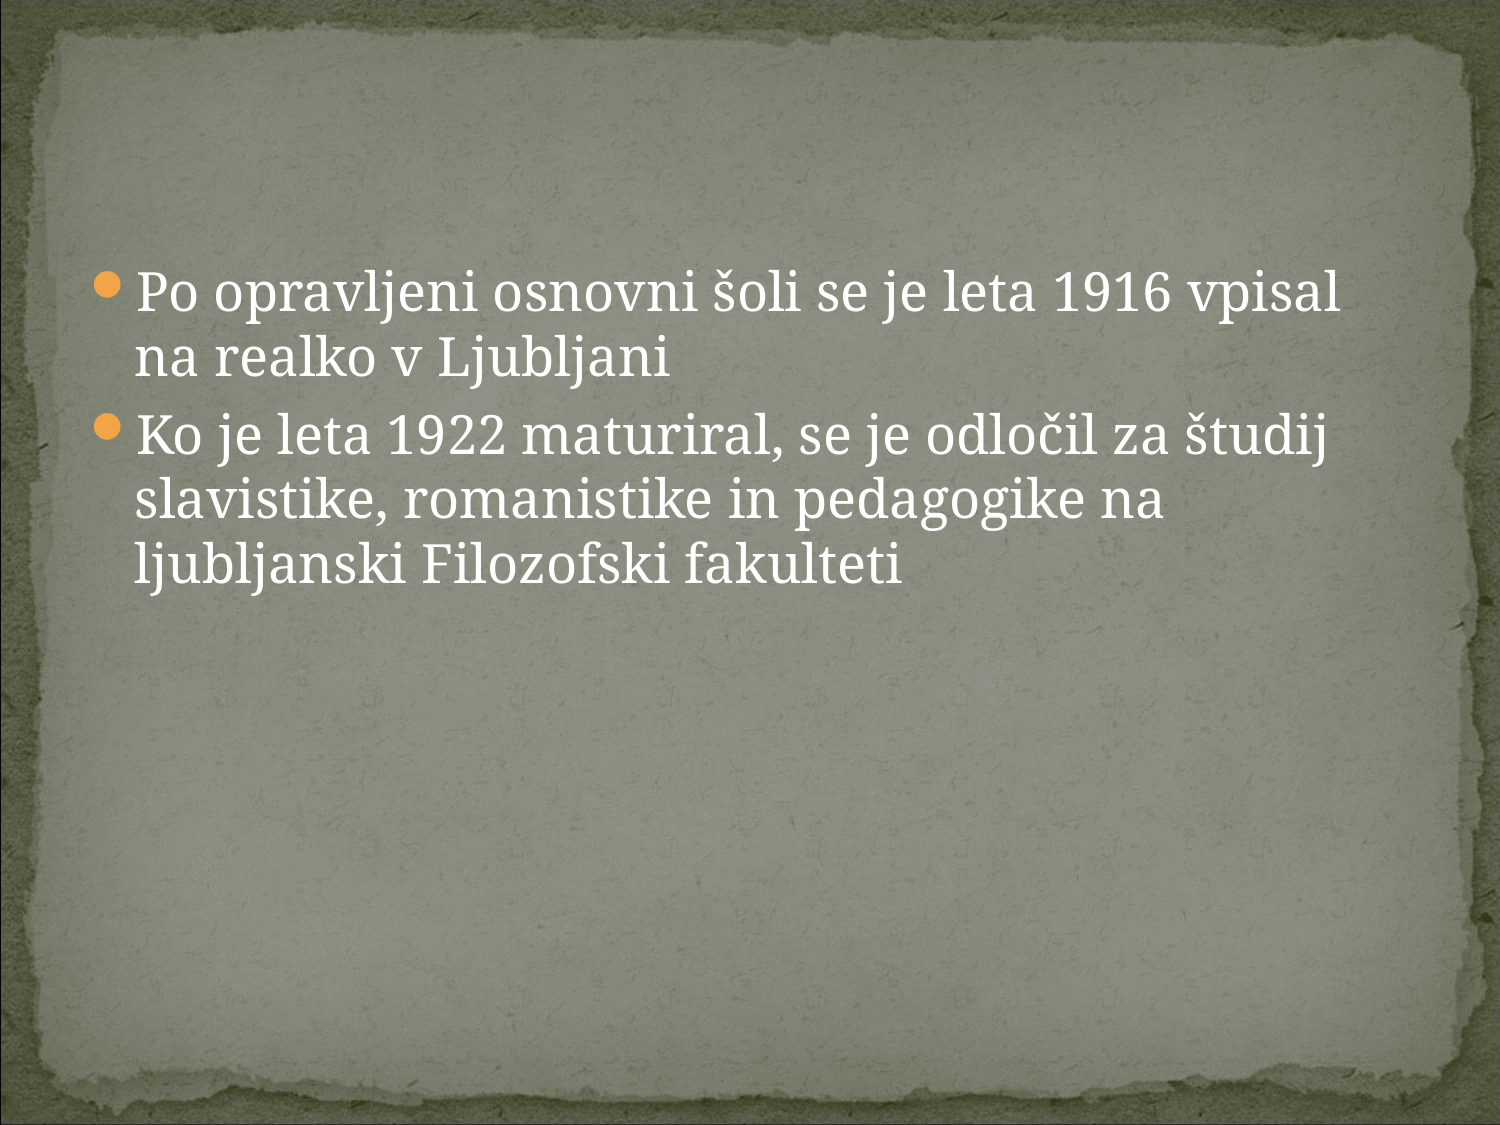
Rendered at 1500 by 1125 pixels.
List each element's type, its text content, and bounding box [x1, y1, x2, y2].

picture [0, 0, 1500, 1125]
list Po opravljeni osnovni šoli se je leta 1916 vpisal na realko v Ljubljani Ko je leta 1922 maturiral, se je odločil za študij slavistike, romanistike in pedagogike na ljubljanski Filozofski fakulteti [75, 249, 1425, 1000]
